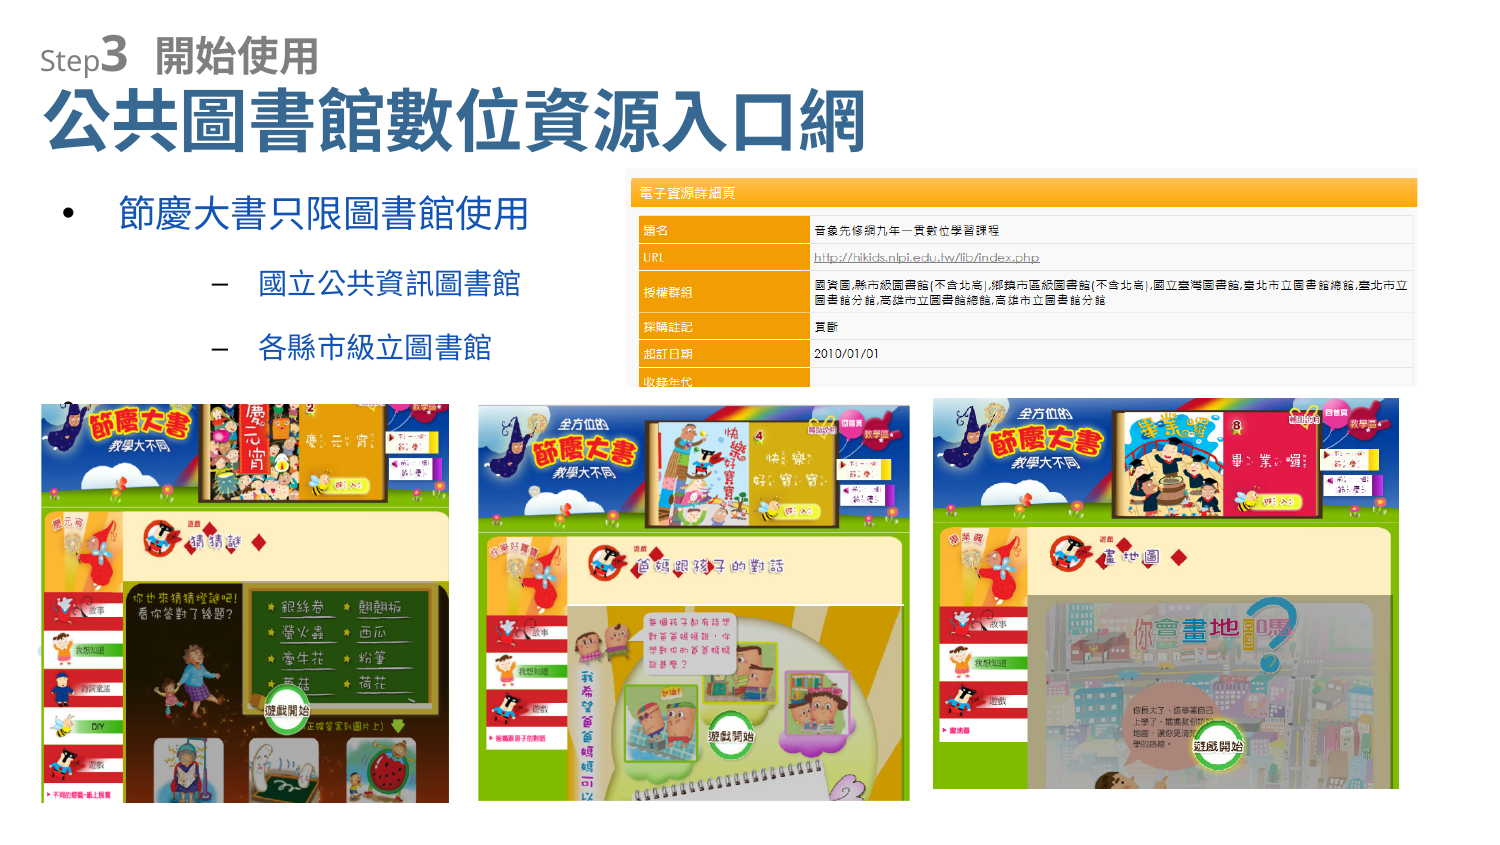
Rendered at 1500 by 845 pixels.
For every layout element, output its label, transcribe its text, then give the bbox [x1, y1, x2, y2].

picture [933, 398, 1399, 789]
list 節慶大書只限圖書館使用 國立公共資訊圖書館 各縣市級立圖書館 [46, 175, 625, 381]
picture [478, 404, 910, 801]
text_box Step3 開始使用 [24, 13, 715, 90]
picture [41, 404, 449, 803]
text_box [37, 645, 41, 657]
picture [625, 168, 1418, 387]
text_box 公共圖書館數位資源入口網 [27, 70, 883, 168]
